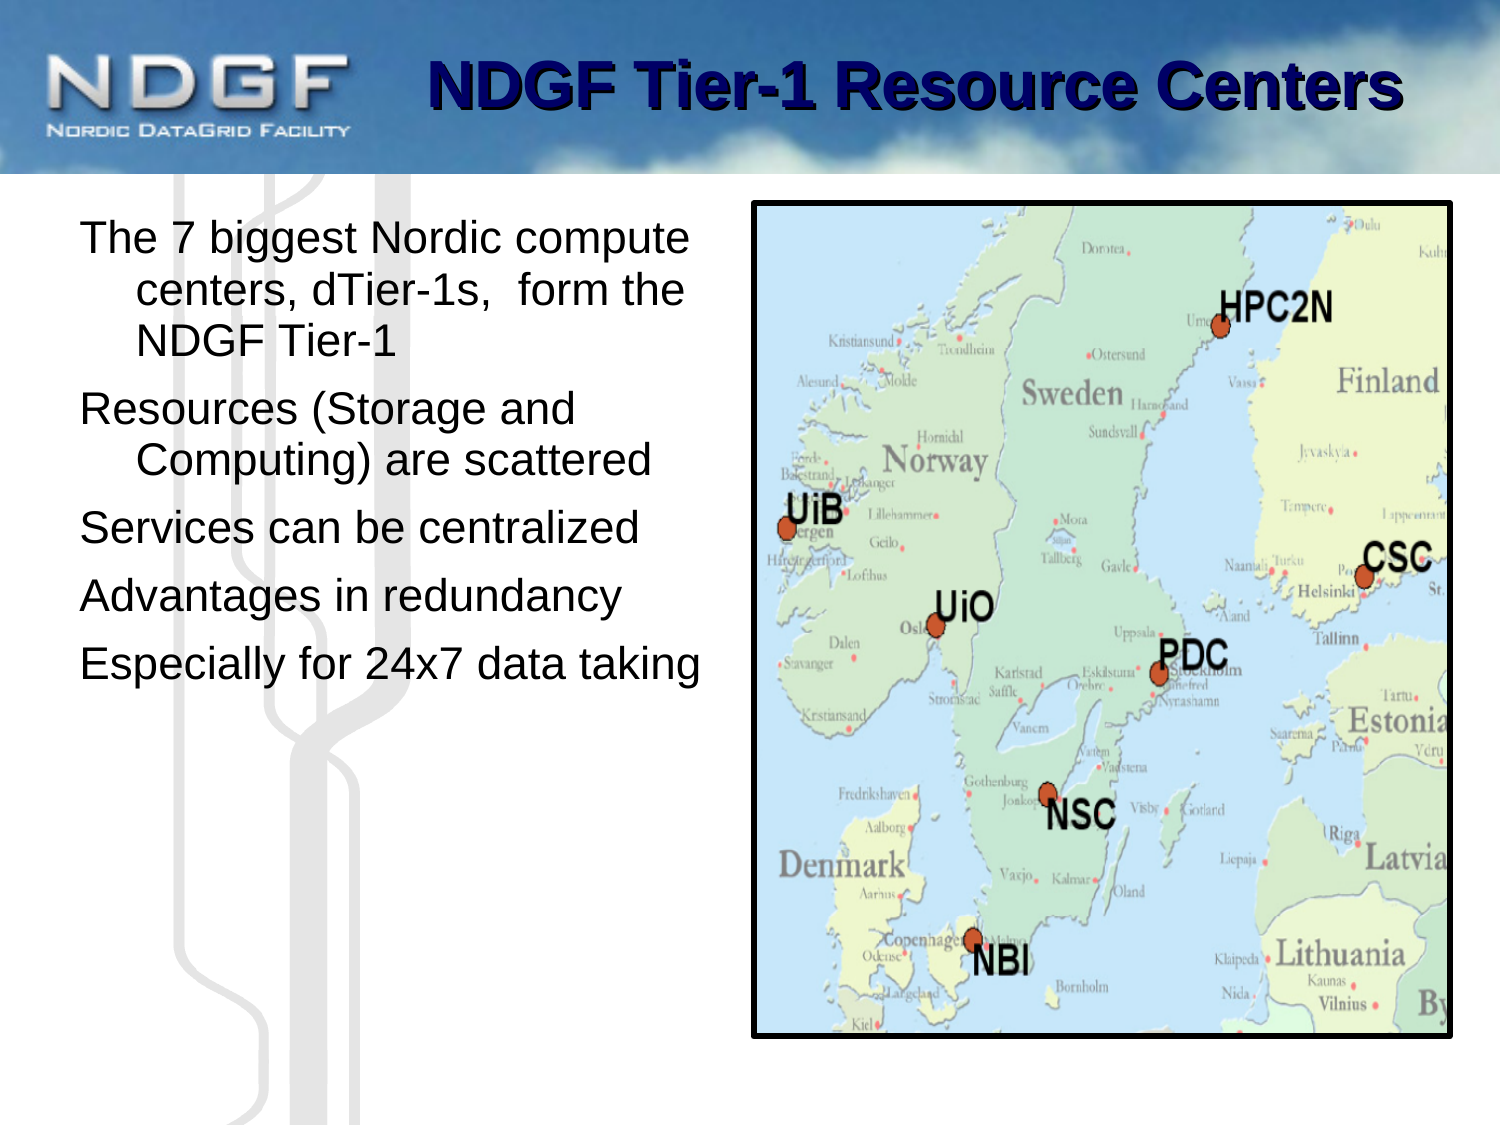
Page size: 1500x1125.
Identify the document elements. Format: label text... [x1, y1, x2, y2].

title NDGF Tier-1 Resource Centers [372, 6, 1459, 162]
list The 7 biggest Nordic compute centers, dTier-1s, form the NDGF Tier-1 Resources (Storage and Computing) are scattered Services can be centralized Advantages in redundancy Especially for 24x7 data taking [79, 212, 739, 956]
picture [0, 0, 1500, 1125]
picture [756, 206, 1447, 1034]
